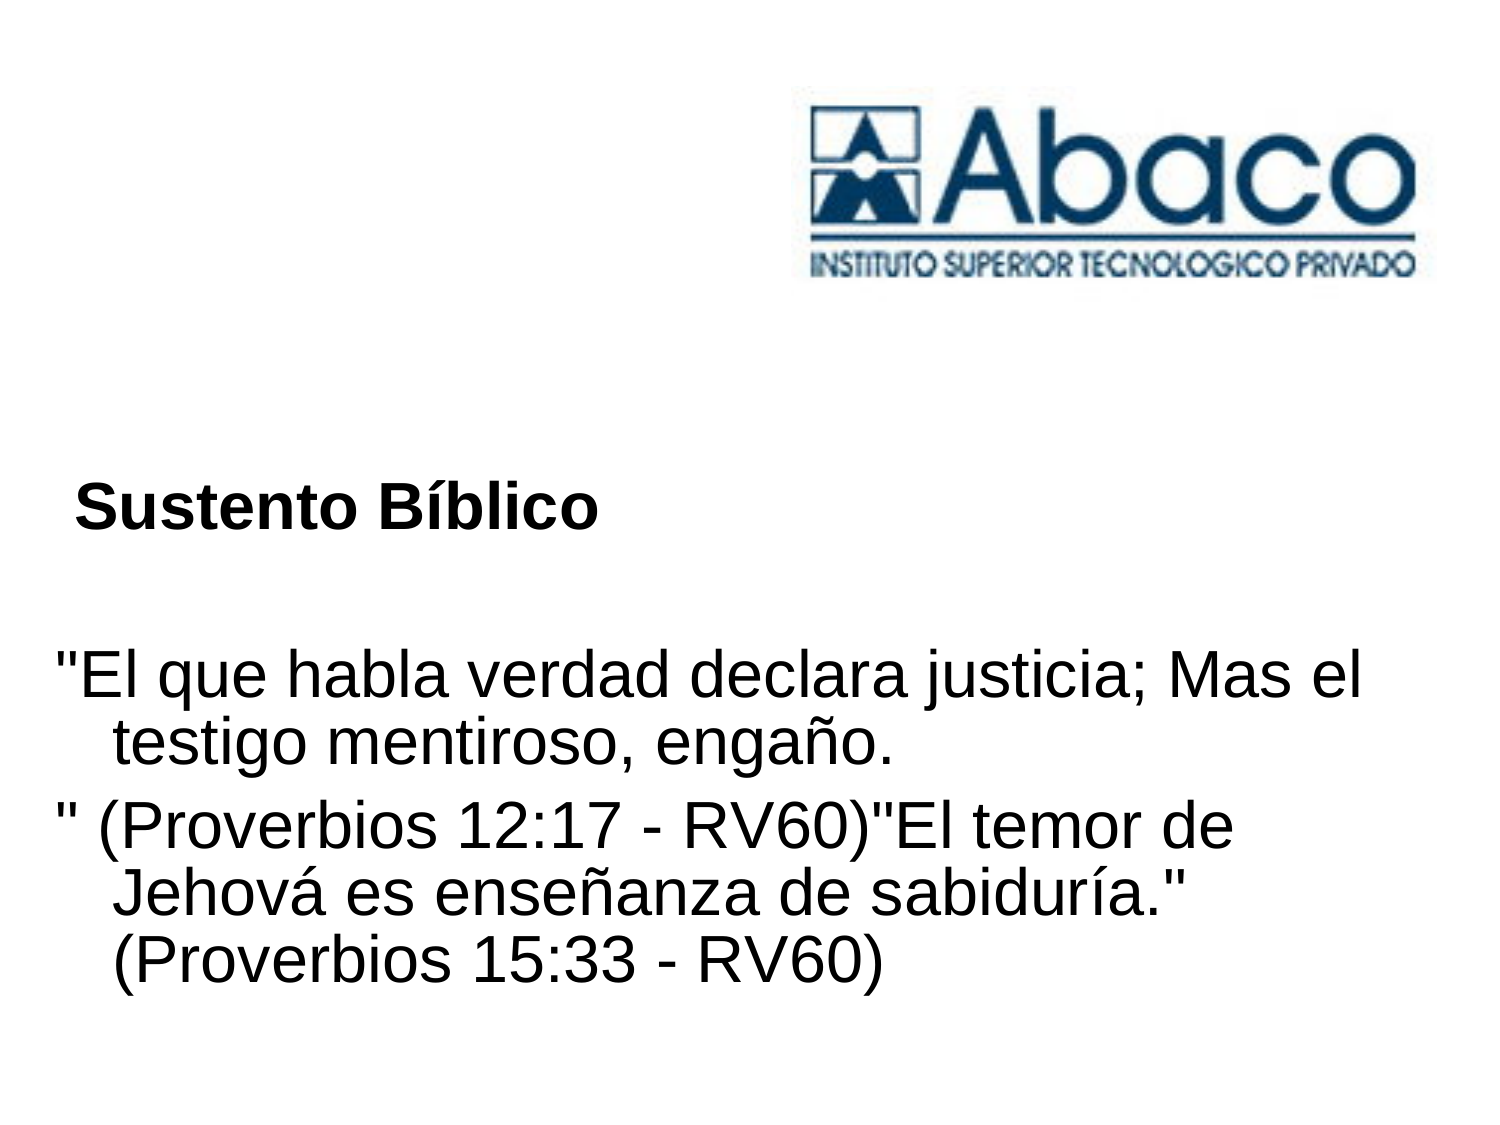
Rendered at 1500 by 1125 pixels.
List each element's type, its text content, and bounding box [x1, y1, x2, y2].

picture [791, 86, 1437, 302]
list Sustento Bíblico "El que habla verdad declara justicia; Mas el testigo mentiroso, engaño. " (Proverbios 12:17 - RV60)"El temor de Jehová es enseñanza de sabiduría." (Proverbios 15:33 - RV60) [41, 467, 1471, 1071]
